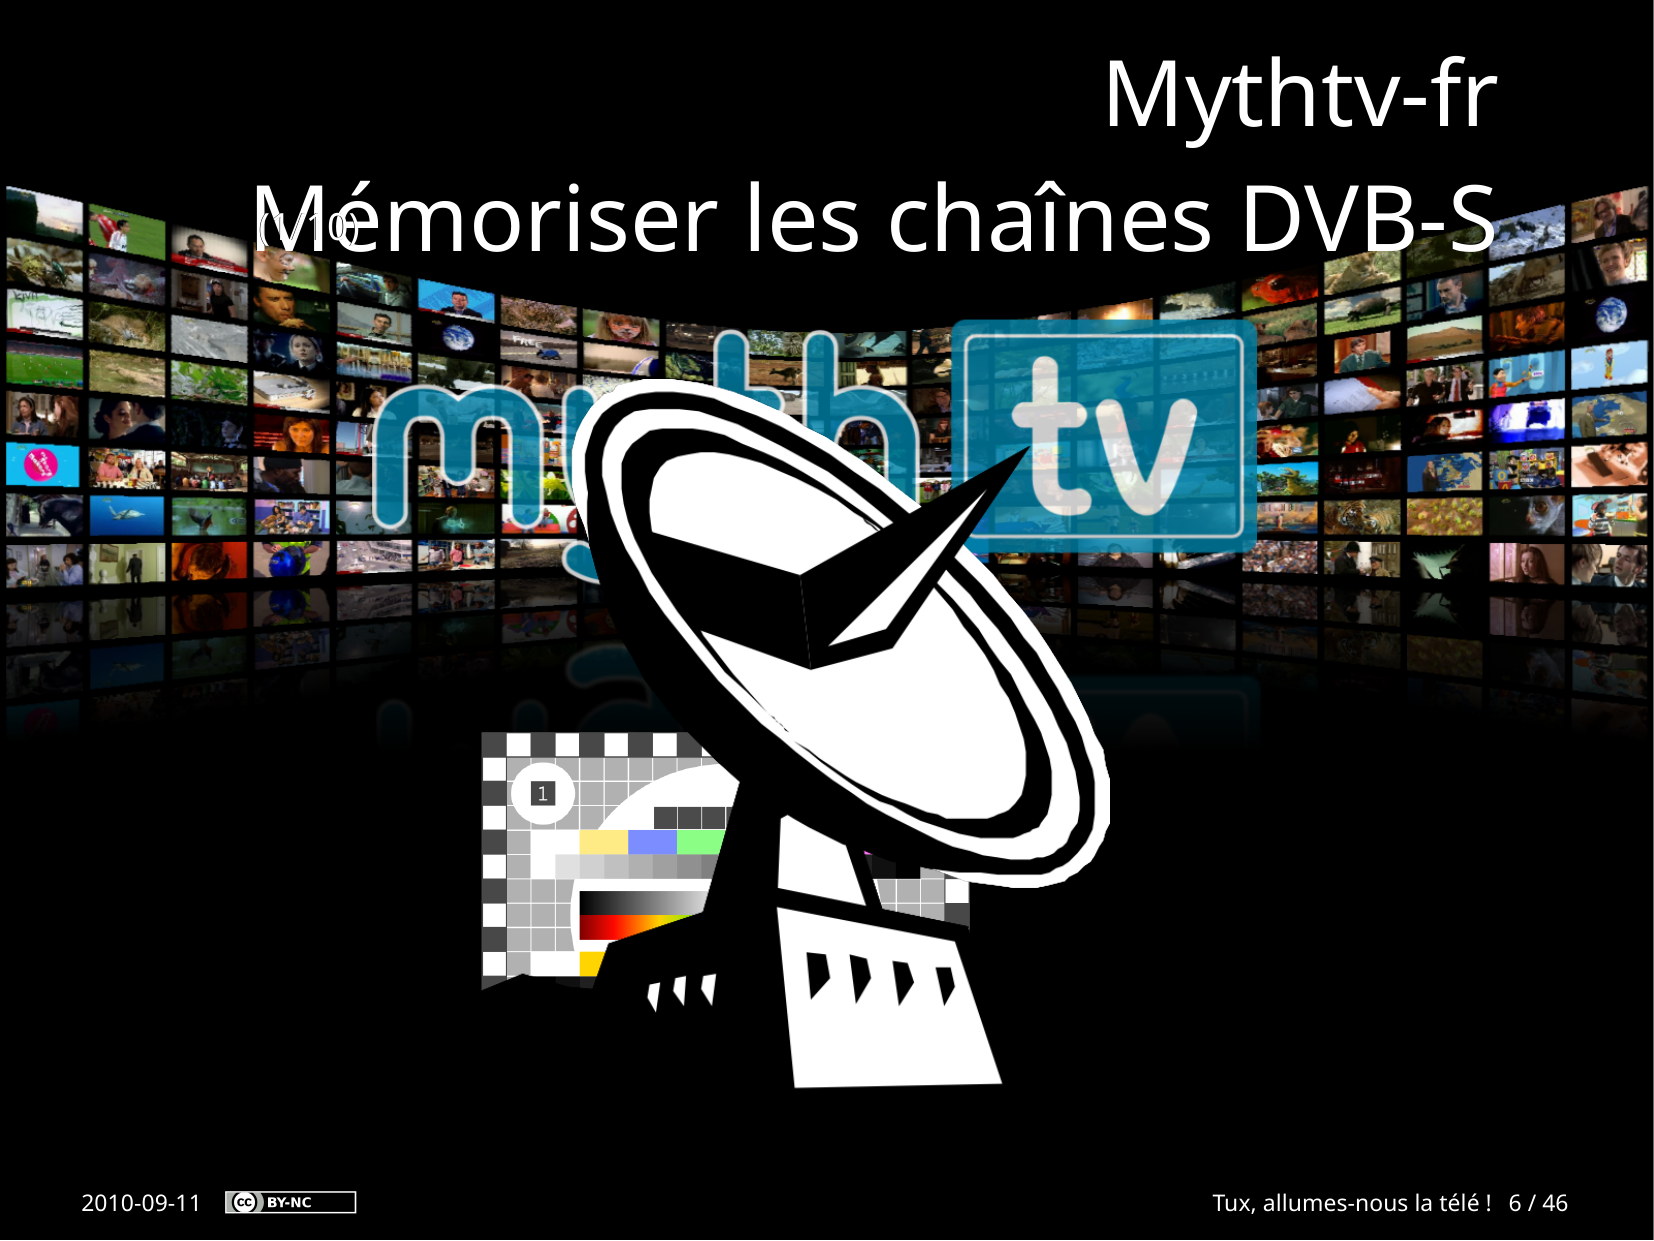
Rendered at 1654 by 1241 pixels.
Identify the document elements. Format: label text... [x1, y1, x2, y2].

text_box (1/10) [244, 193, 395, 252]
picture [0, 0, 1654, 1240]
title Mythtv-fr Mémoriser les chaînes DVB-S [82, 47, 1501, 259]
